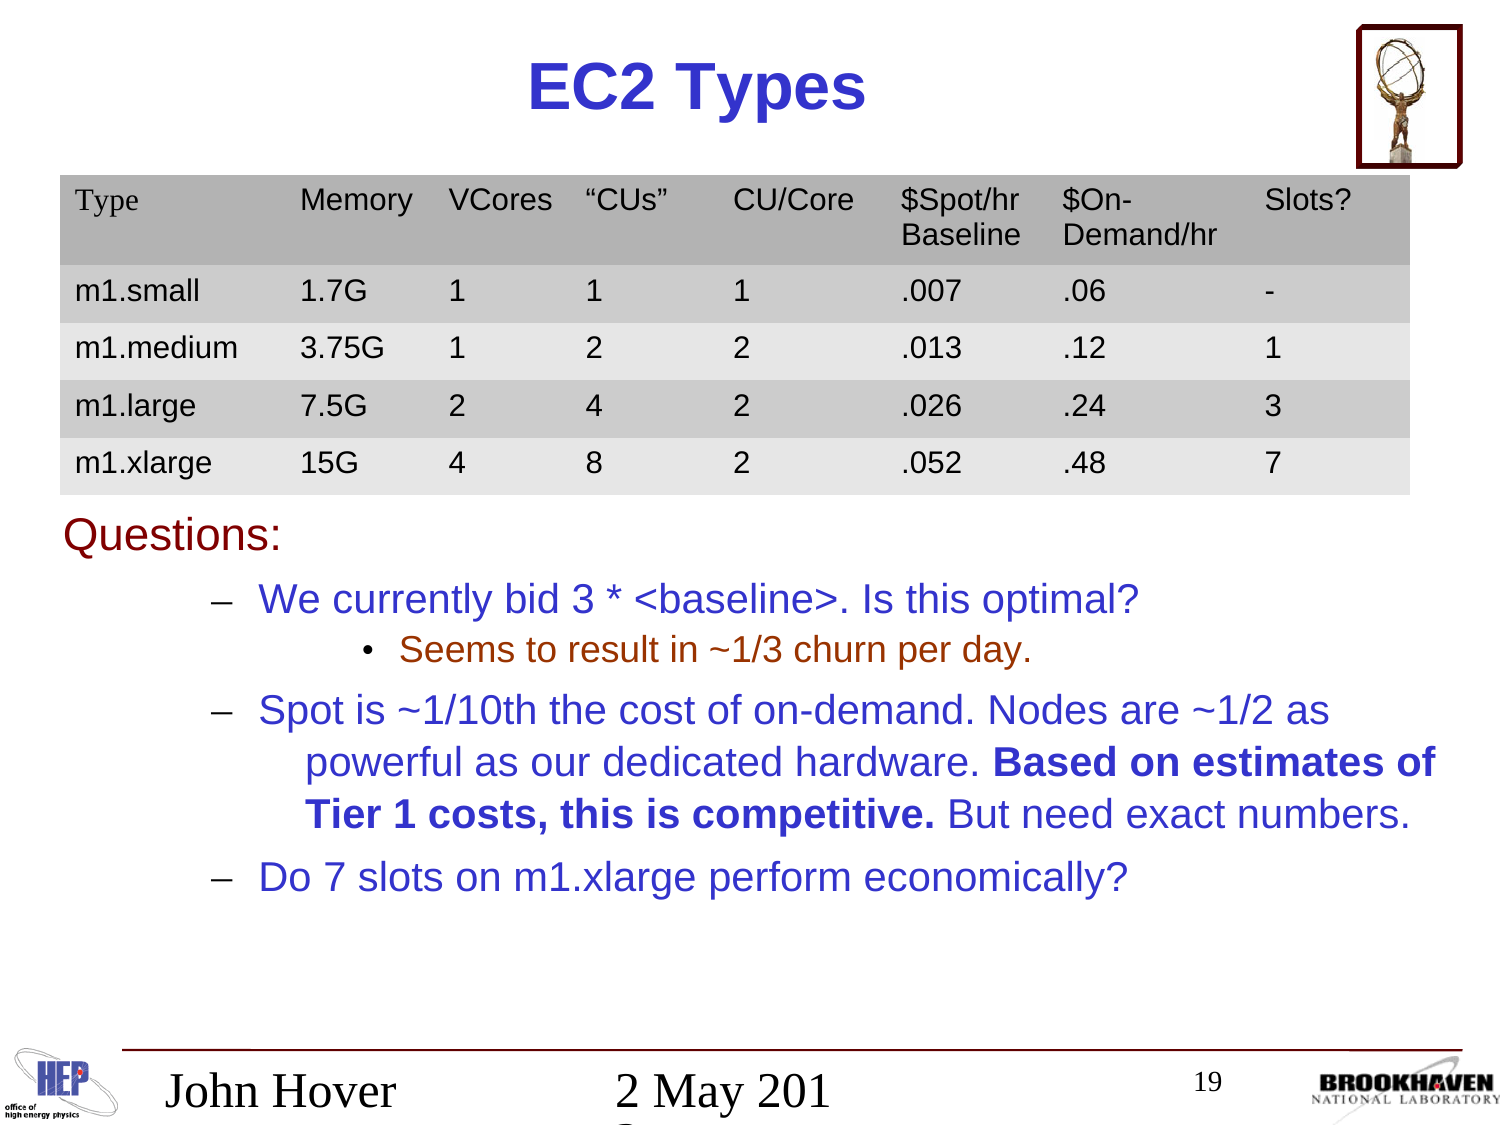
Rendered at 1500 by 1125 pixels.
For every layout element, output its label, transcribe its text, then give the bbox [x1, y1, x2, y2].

table_cell 1 [1250, 323, 1410, 380]
table_cell .052 [886, 438, 1048, 494]
table_header Memory [285, 175, 434, 265]
table_cell 7 [1250, 438, 1410, 494]
table_cell 1.7G [285, 265, 434, 323]
table_header Slots? [1250, 175, 1410, 265]
table_cell - [1250, 265, 1410, 323]
table_cell 2 [718, 438, 886, 494]
table_cell 15G [285, 438, 434, 494]
picture [1312, 1056, 1500, 1125]
table_cell .24 [1048, 380, 1250, 438]
table_header CU/Core [718, 175, 886, 265]
table_cell 3.75G [285, 323, 434, 380]
table_cell 8 [571, 438, 718, 494]
table_header VCores [434, 175, 571, 265]
table_cell 3 [1250, 380, 1410, 438]
table_cell 1 [434, 323, 571, 380]
table_cell 4 [571, 380, 718, 438]
table_cell m1.medium [60, 323, 285, 380]
table_cell 2 [434, 380, 571, 438]
table_cell .06 [1048, 265, 1250, 323]
table_cell .013 [886, 323, 1048, 380]
table_cell 7.5G [285, 380, 434, 438]
table_cell .48 [1048, 438, 1250, 494]
table_cell .12 [1048, 323, 1250, 380]
list Questions: We currently bid 3 * <baseline>. Is this optimal? Seems to result in ~1/3 churn per day. Spot is ~1/10th the cost of on-demand. Nodes are ~1/2 as powerful as our dedicated hardware. Based on estimates of Tier 1 costs, this is competitive. But need exact numbers. Do 7 slots on m1.xlarge perform economically? [46, 494, 1457, 1047]
picture [0, 1043, 122, 1125]
table_cell 2 [718, 380, 886, 438]
table_cell m1.large [60, 380, 285, 438]
table_header $Spot/hr Baseline [886, 175, 1048, 265]
table_header $On-Demand/hr [1048, 175, 1250, 265]
table_cell .007 [886, 265, 1048, 323]
table_cell 4 [434, 438, 571, 494]
table_cell .026 [886, 380, 1048, 438]
picture [1374, 37, 1426, 163]
table_cell m1.small [60, 265, 285, 323]
table_cell 1 [718, 265, 886, 323]
table_header Type [60, 175, 285, 265]
title EC2 Types [50, 24, 1346, 158]
table_cell 1 [434, 265, 571, 323]
table_header “CUs” [571, 175, 718, 265]
table_cell 2 [571, 323, 718, 380]
table_cell 2 [718, 323, 886, 380]
table_cell m1.xlarge [60, 438, 285, 494]
table_cell 1 [571, 265, 718, 323]
